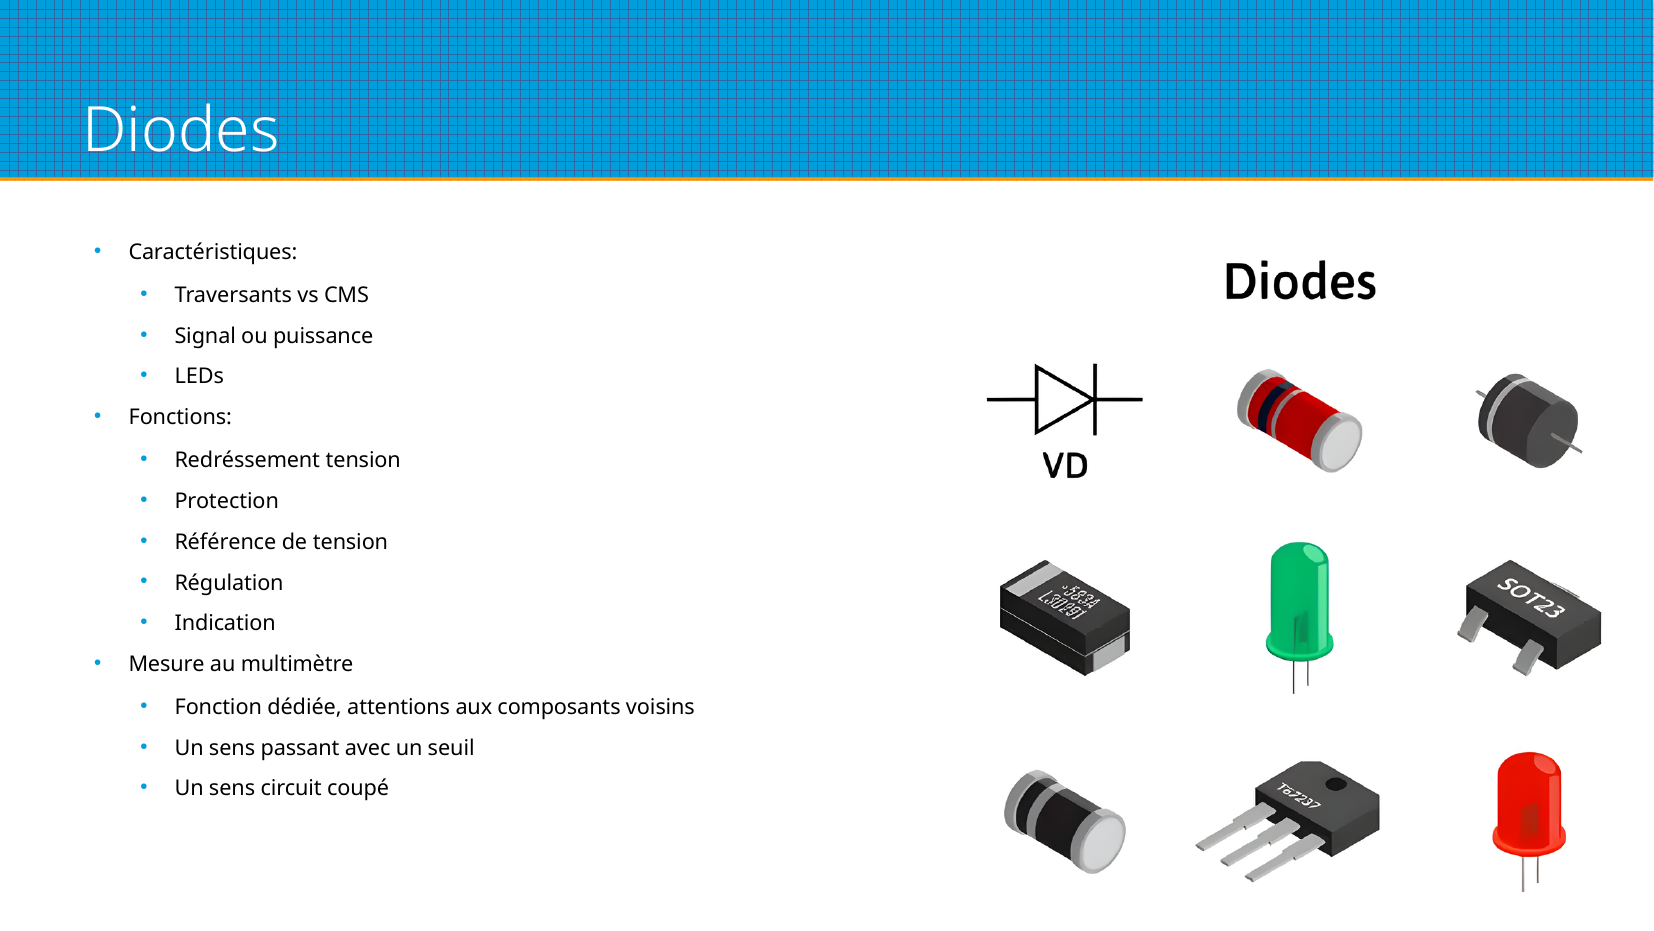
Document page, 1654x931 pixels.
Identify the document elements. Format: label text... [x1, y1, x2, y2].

title Diodes [82, 14, 1571, 171]
picture [944, 223, 1654, 931]
list Caractéristiques: Traversants vs CMS Signal ou puissance LEDs Fonctions: Redréssement tension Protection Référence de tension Régulation Indication Mesure au multimètre Fonction dédiée, attentions aux composants voisins Un sens passant avec un seuil Un sens circuit coupé [82, 236, 886, 811]
